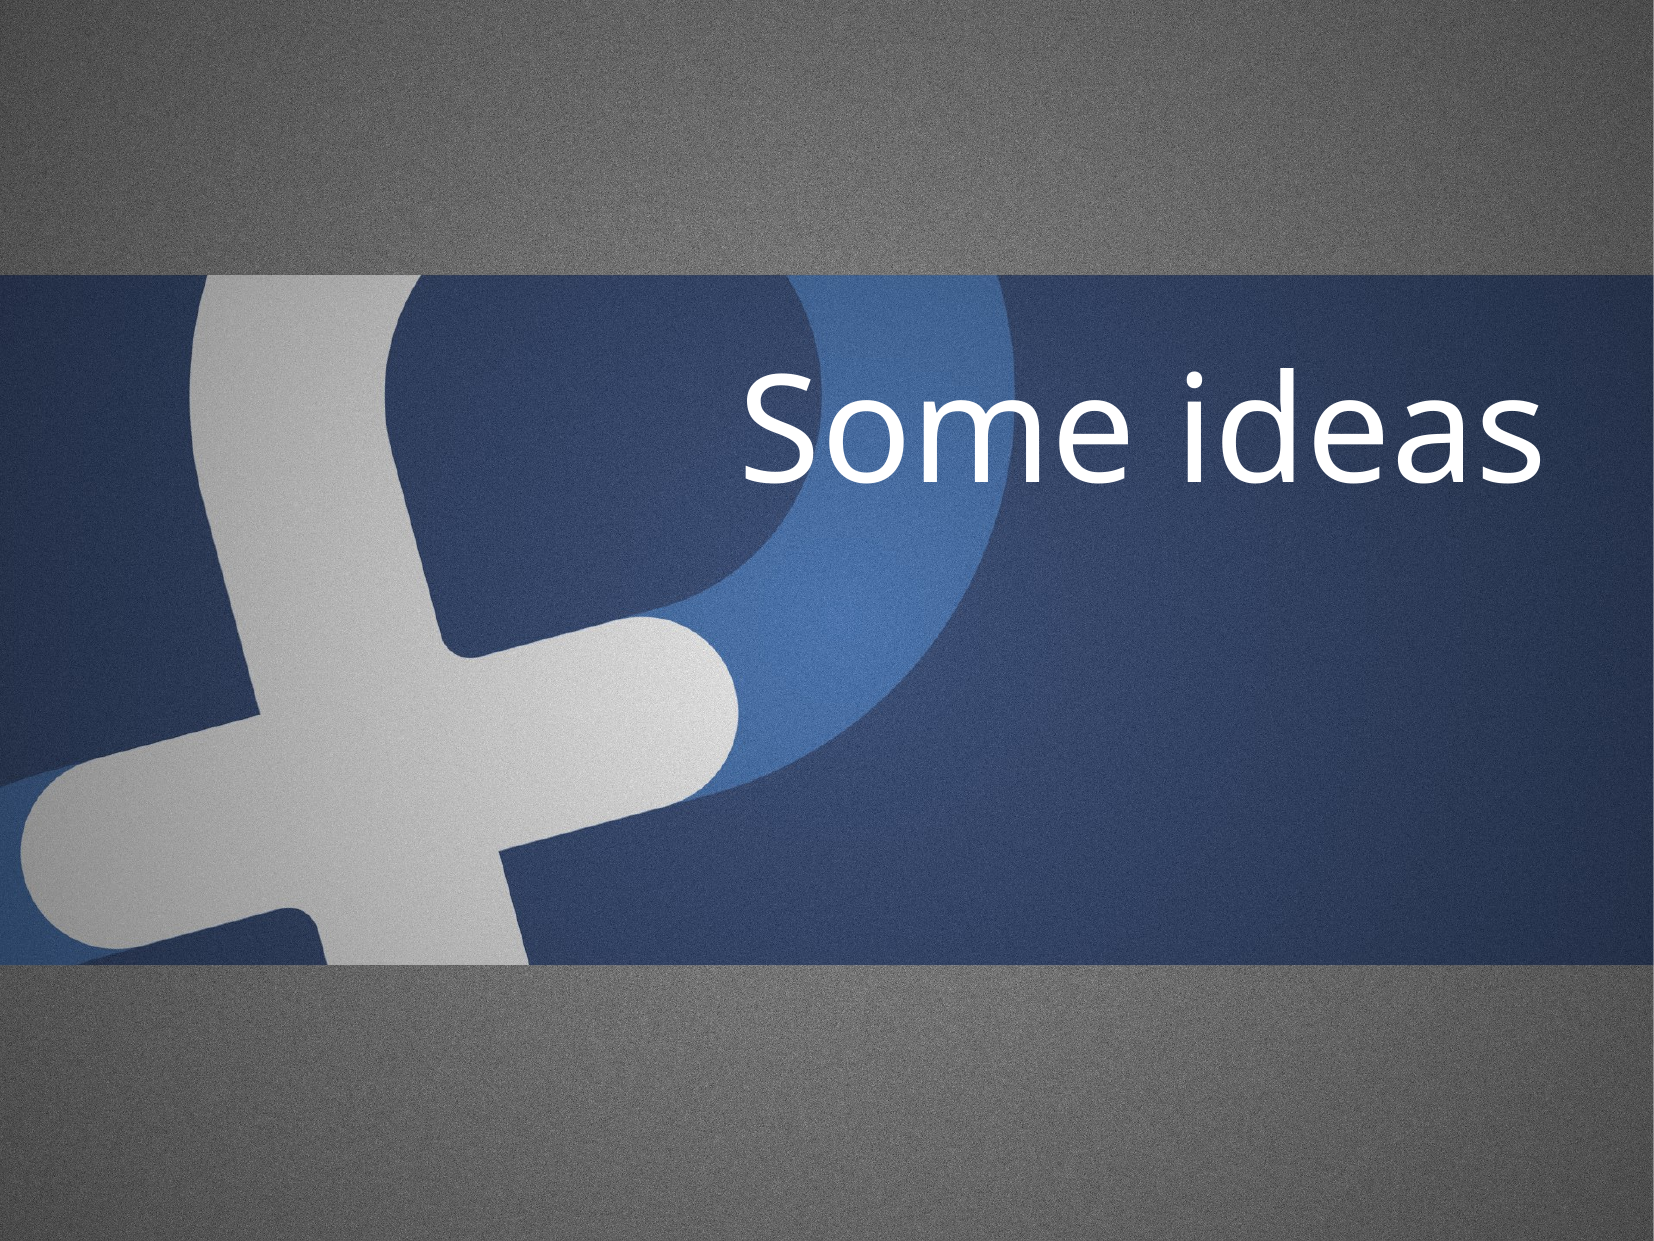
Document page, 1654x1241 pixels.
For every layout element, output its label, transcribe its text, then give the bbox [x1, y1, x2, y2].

picture [0, 0, 1654, 1241]
text_box Some ideas [447, 315, 1562, 654]
